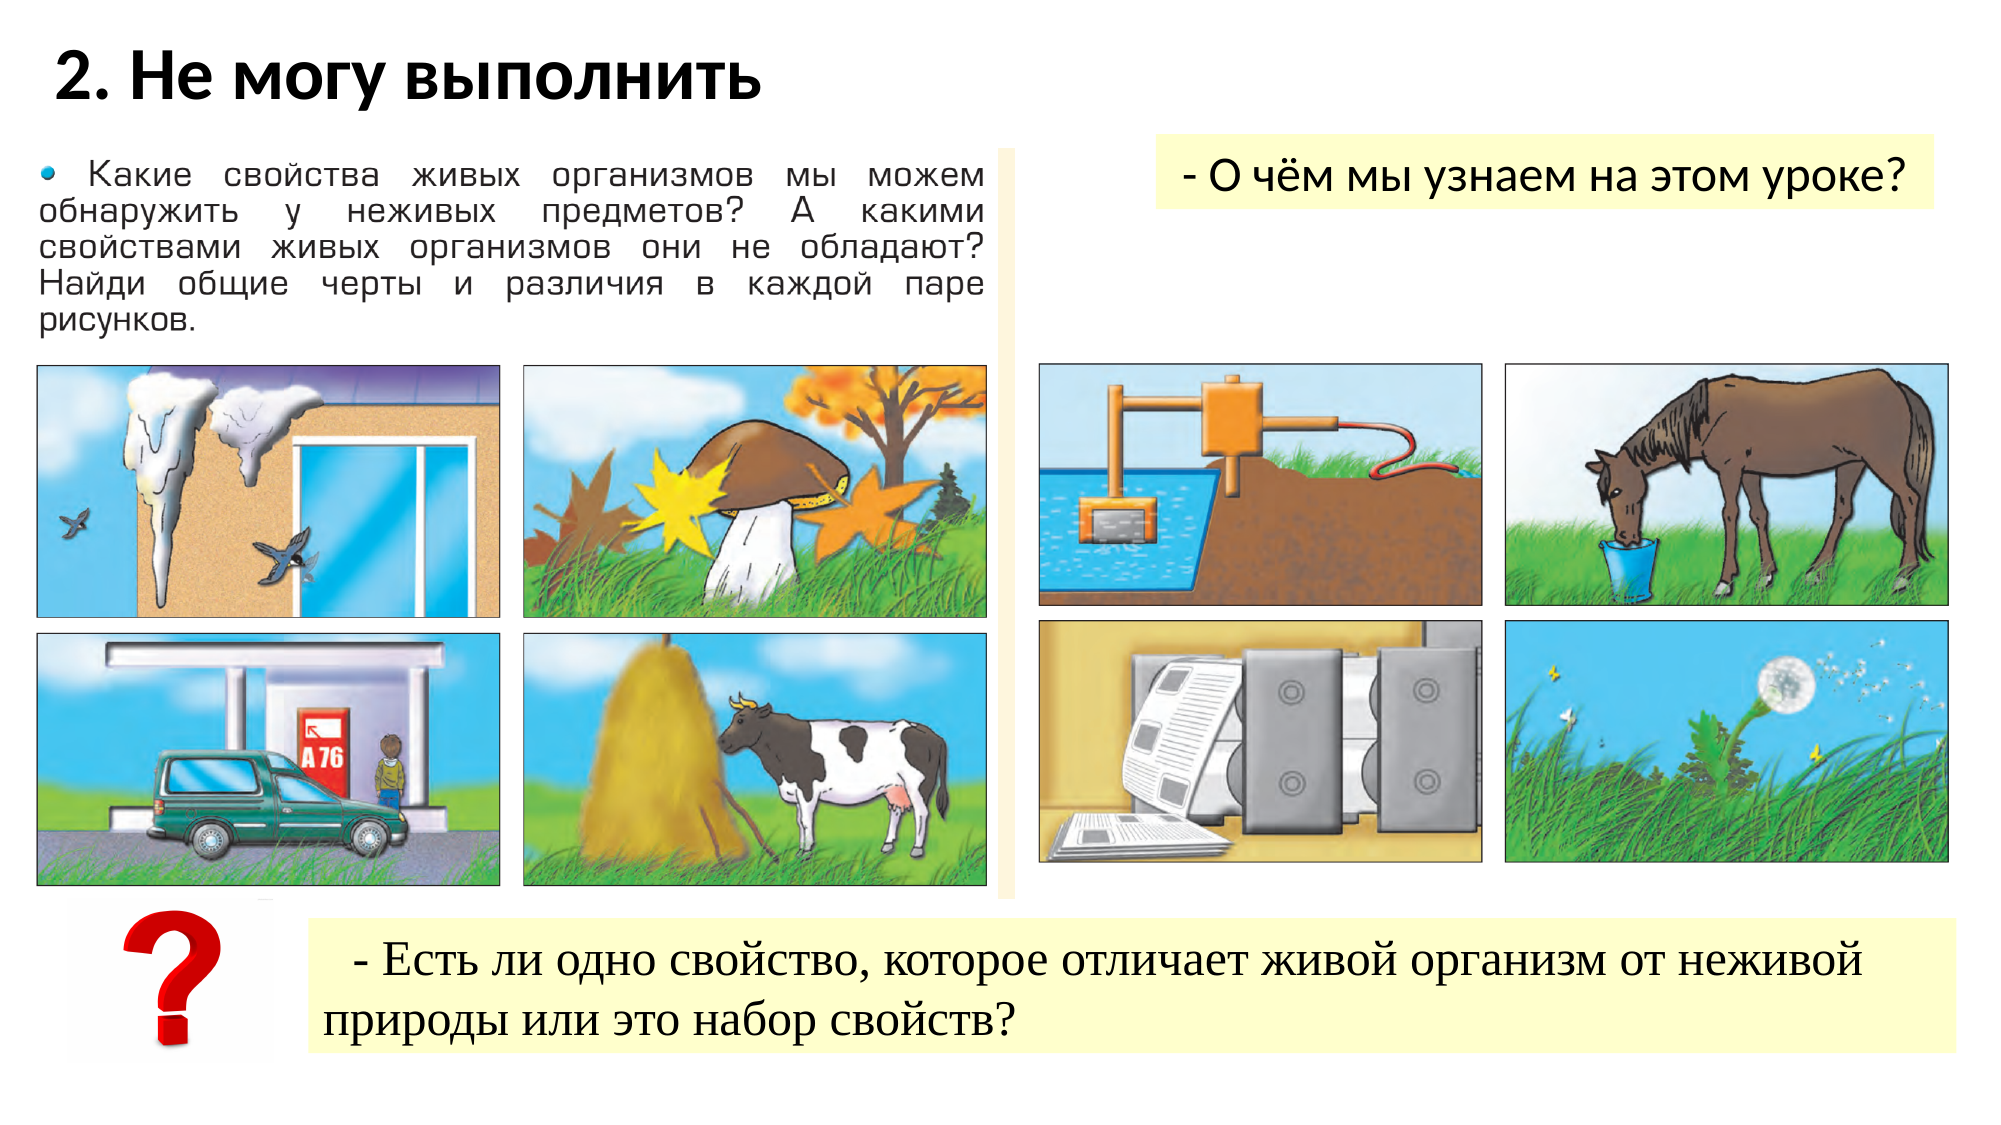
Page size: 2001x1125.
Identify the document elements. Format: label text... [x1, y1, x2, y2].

text_box - О чём мы узнаем на этом уроке? [1155, 134, 1935, 210]
picture [1033, 355, 1957, 867]
title 2. Не могу выполнить [39, 22, 1172, 129]
text_box - Есть ли одно свойство, которое отличает живой организм от неживой природы или это набор свойств? [308, 918, 1957, 1054]
picture [30, 148, 1015, 1063]
